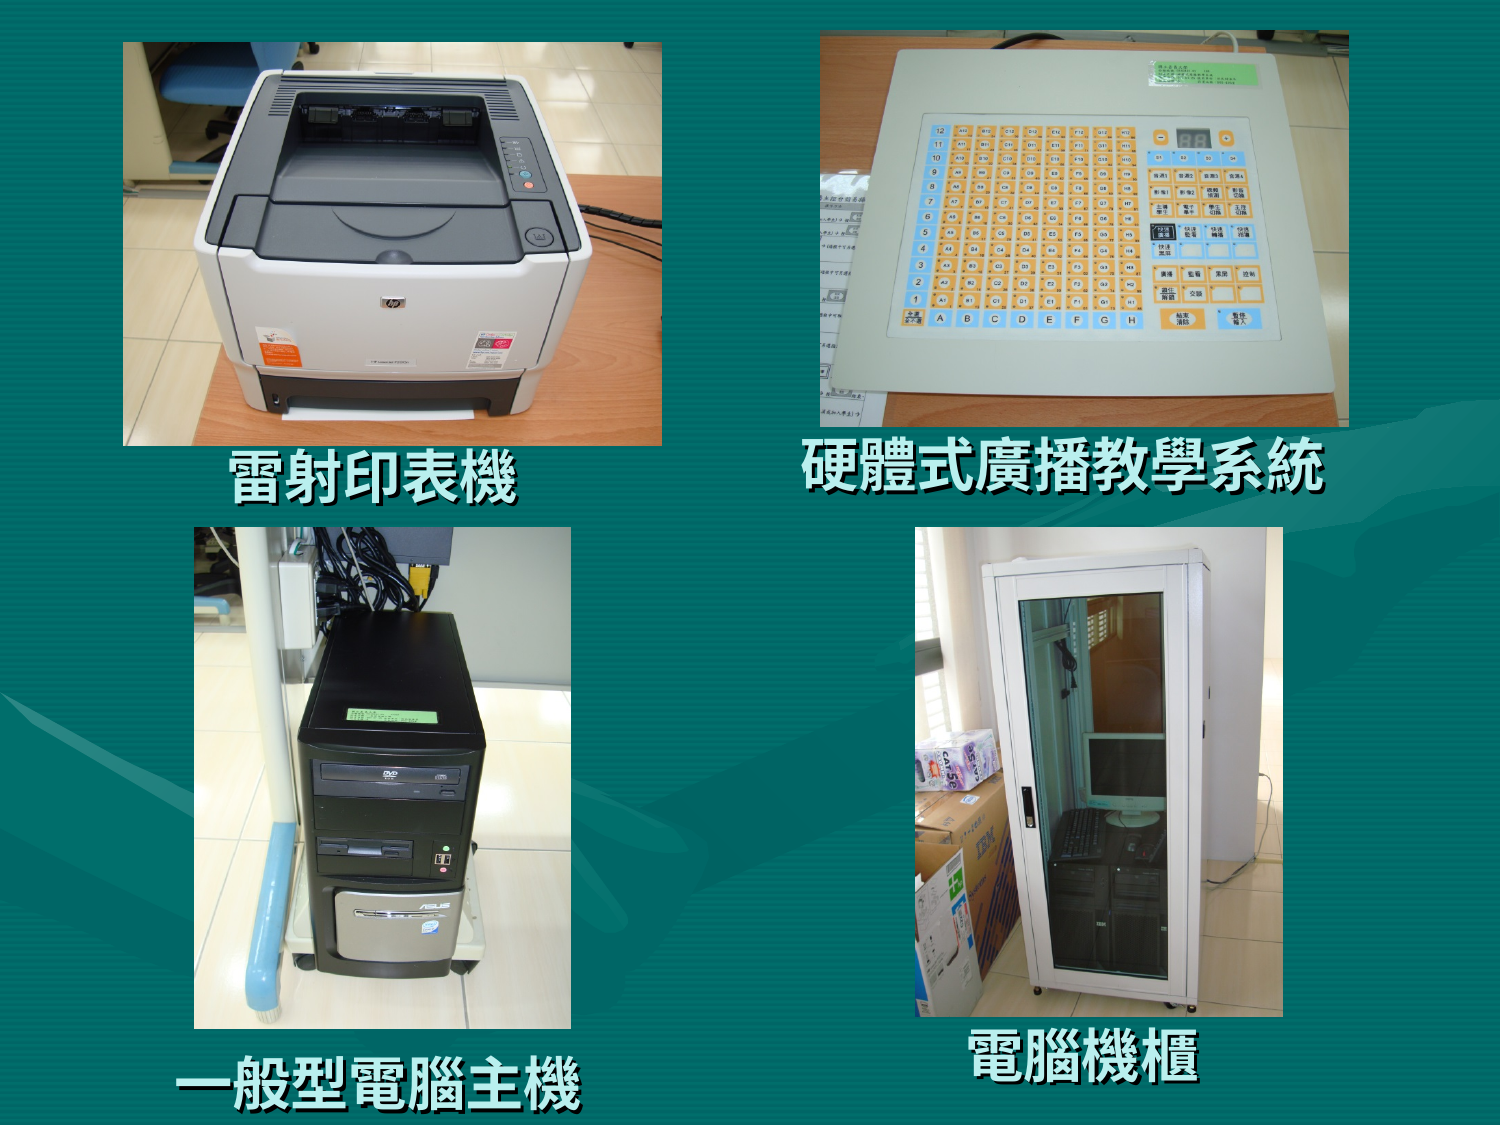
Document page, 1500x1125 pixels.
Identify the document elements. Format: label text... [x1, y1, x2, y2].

title 雷射印表機 [88, 432, 656, 516]
text_box 電腦機櫃 [950, 1011, 1214, 1097]
text_box 一般型電腦主機 [159, 1039, 597, 1125]
text_box 硬體式廣播教學系統 [785, 420, 1365, 507]
picture [0, 0, 1500, 1125]
